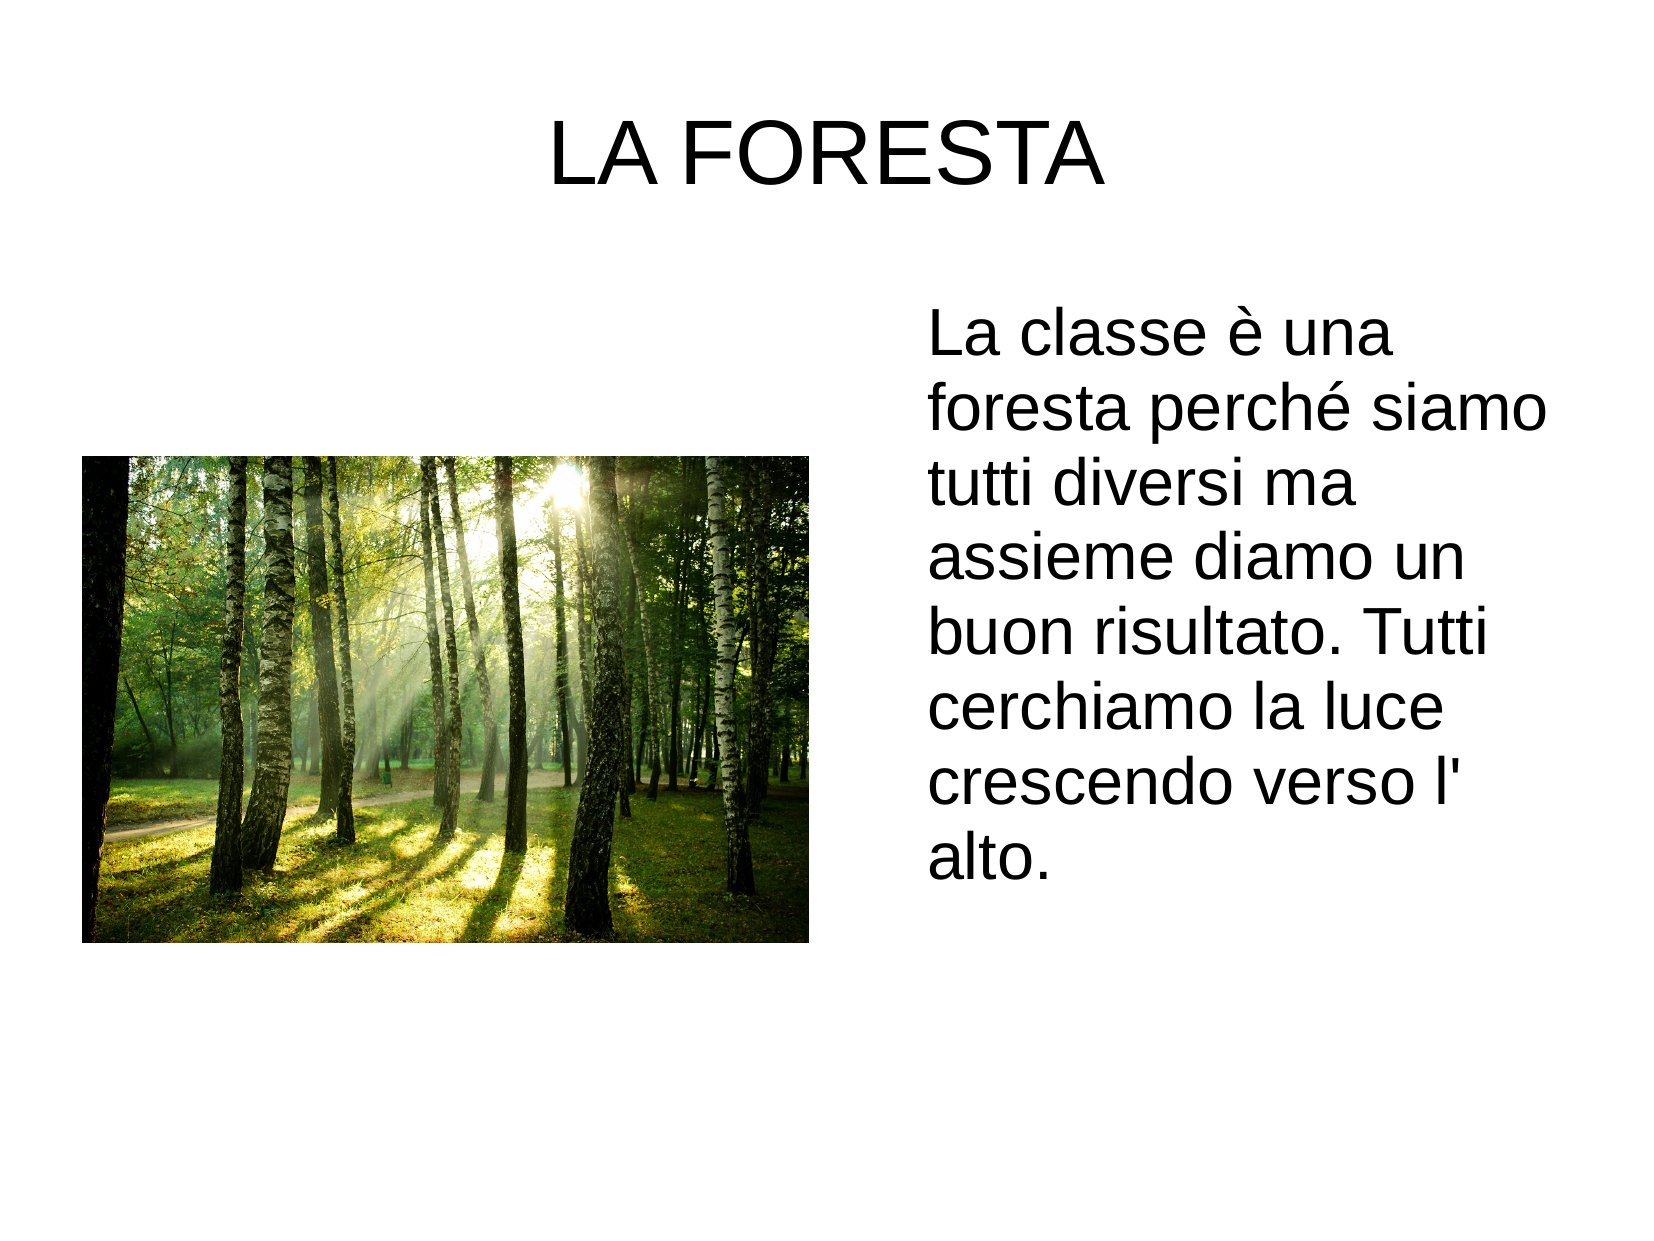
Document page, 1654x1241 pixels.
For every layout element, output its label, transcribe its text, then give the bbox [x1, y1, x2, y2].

picture [82, 456, 809, 943]
list La classe è una foresta perché siamo tutti diversi ma assieme diamo un buon risultato. Tutti cerchiamo la luce crescendo verso l' alto. [856, 295, 1583, 1114]
title LA FORESTA [82, 49, 1571, 257]
